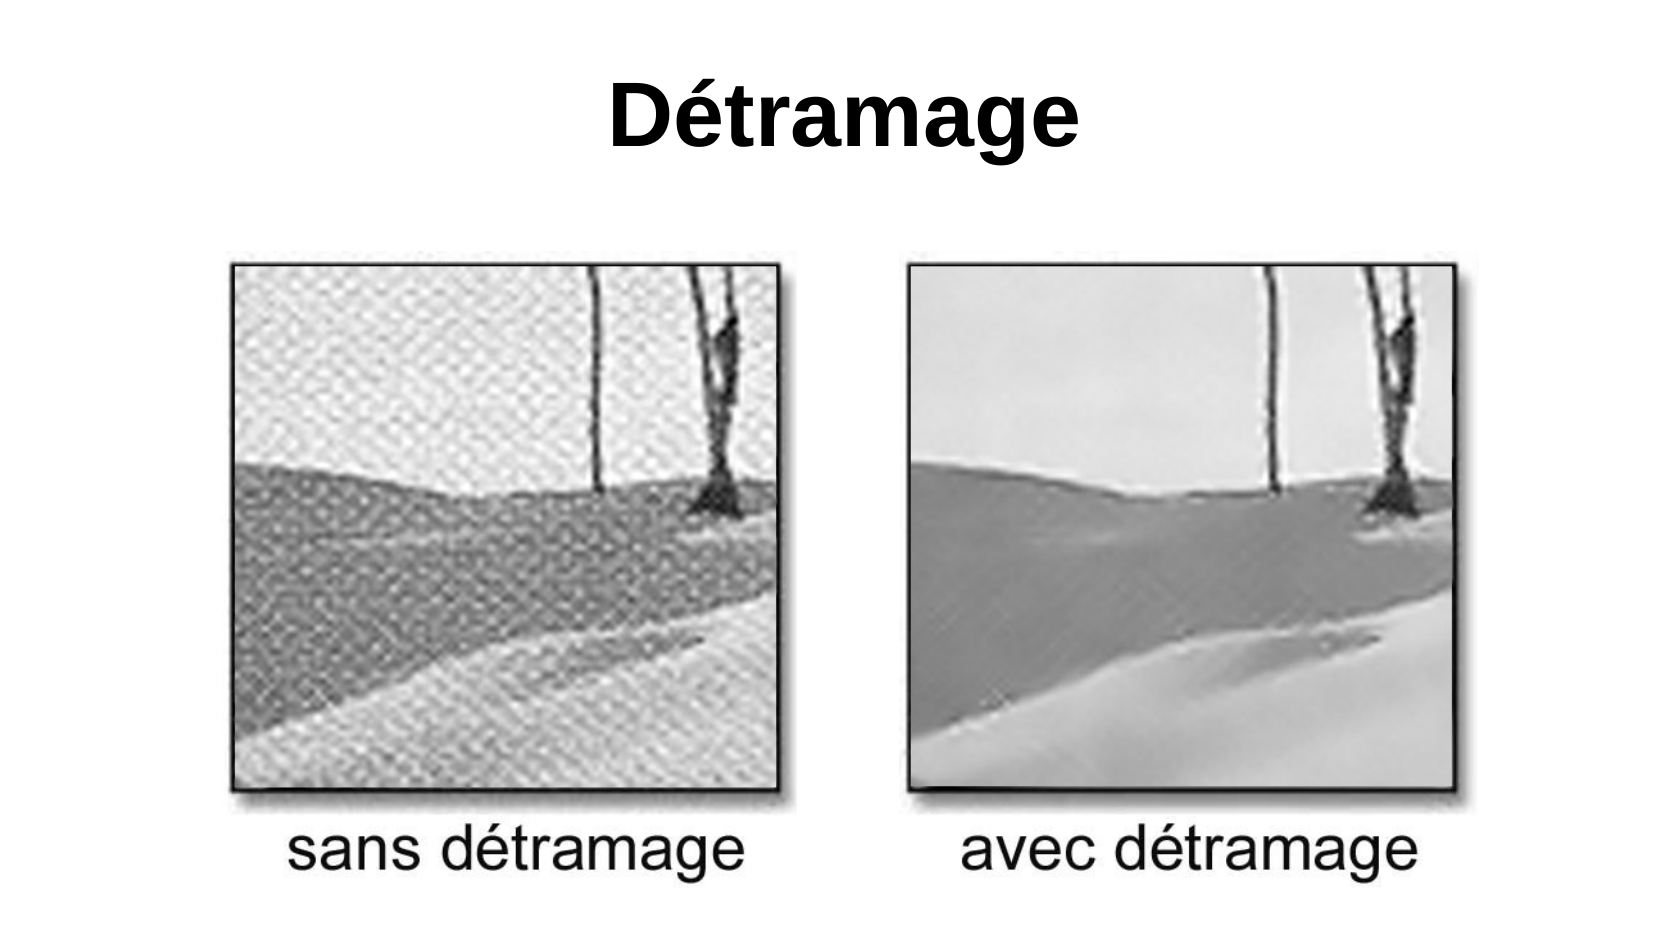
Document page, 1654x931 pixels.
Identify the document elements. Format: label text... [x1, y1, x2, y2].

picture [212, 251, 1479, 898]
title Détramage [11, 0, 1654, 269]
